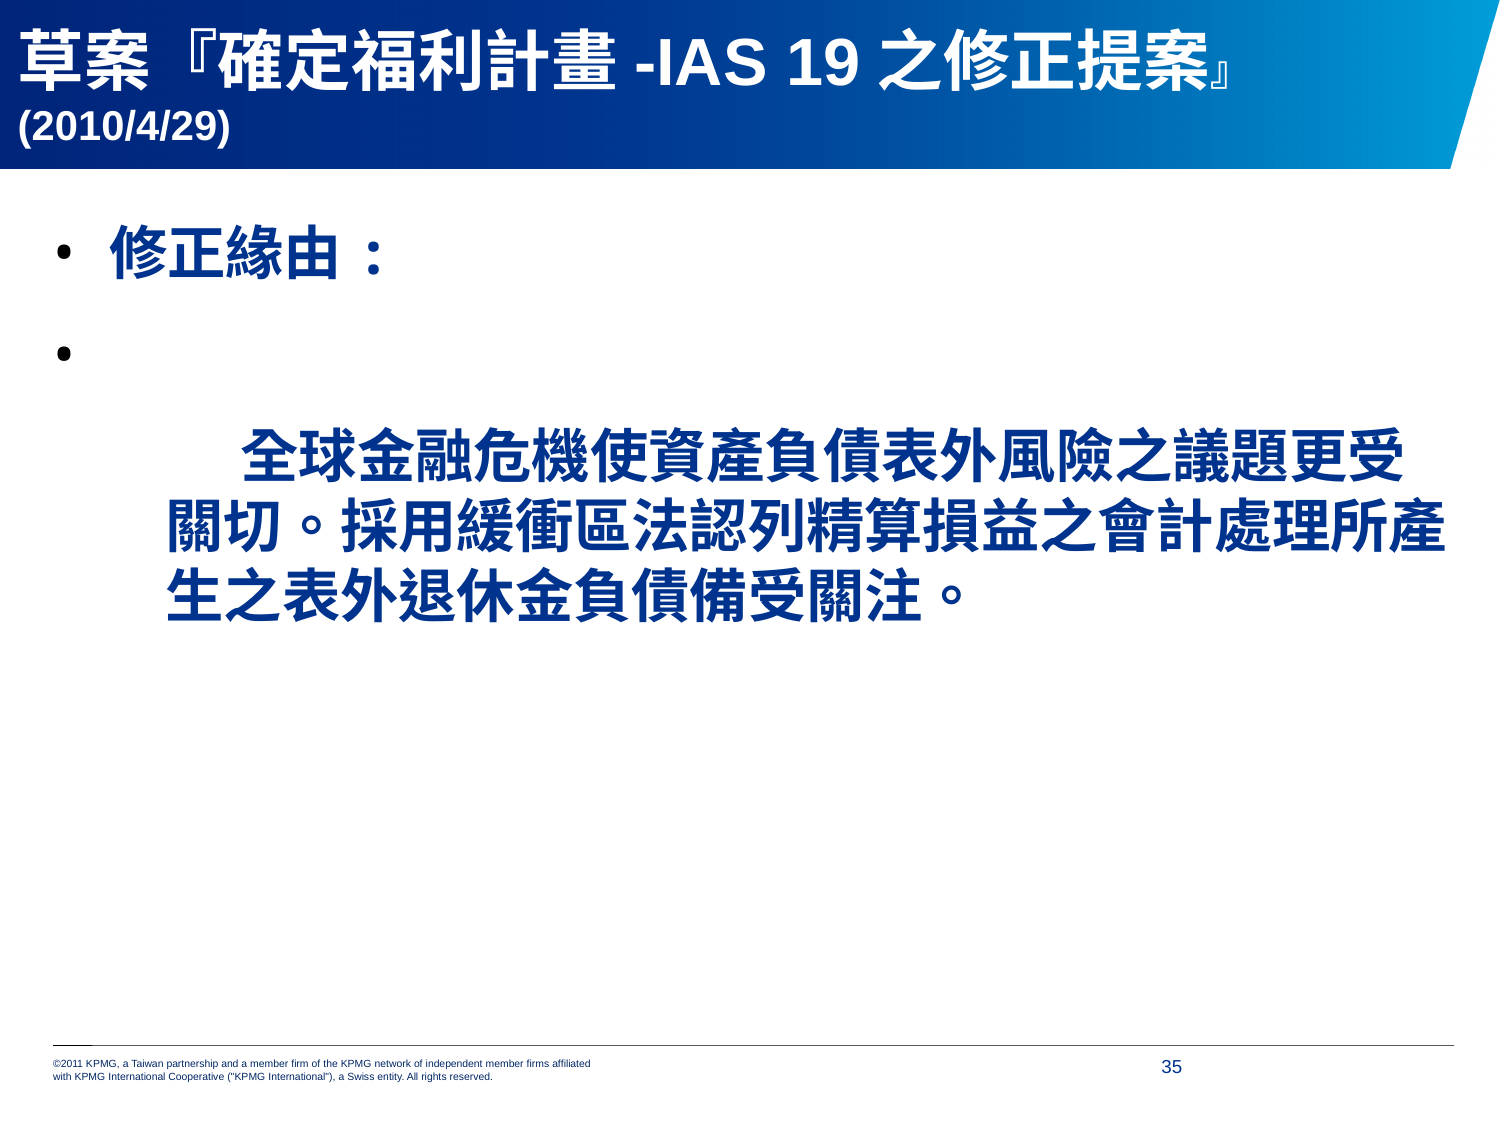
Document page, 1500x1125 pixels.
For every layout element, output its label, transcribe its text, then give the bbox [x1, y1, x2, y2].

title 草案『確定福利計畫-IAS 19之修正提案』(2010/4/29) [17, 19, 1455, 149]
list 修正緣由: 全球金融危機使資產負債表外風險之議題更受關切。採用緩衝區法認列精算損益之會計處理所產生之表外退休金負債備受關注。 [53, 215, 1456, 1003]
text_box [1146, 1047, 1418, 1094]
